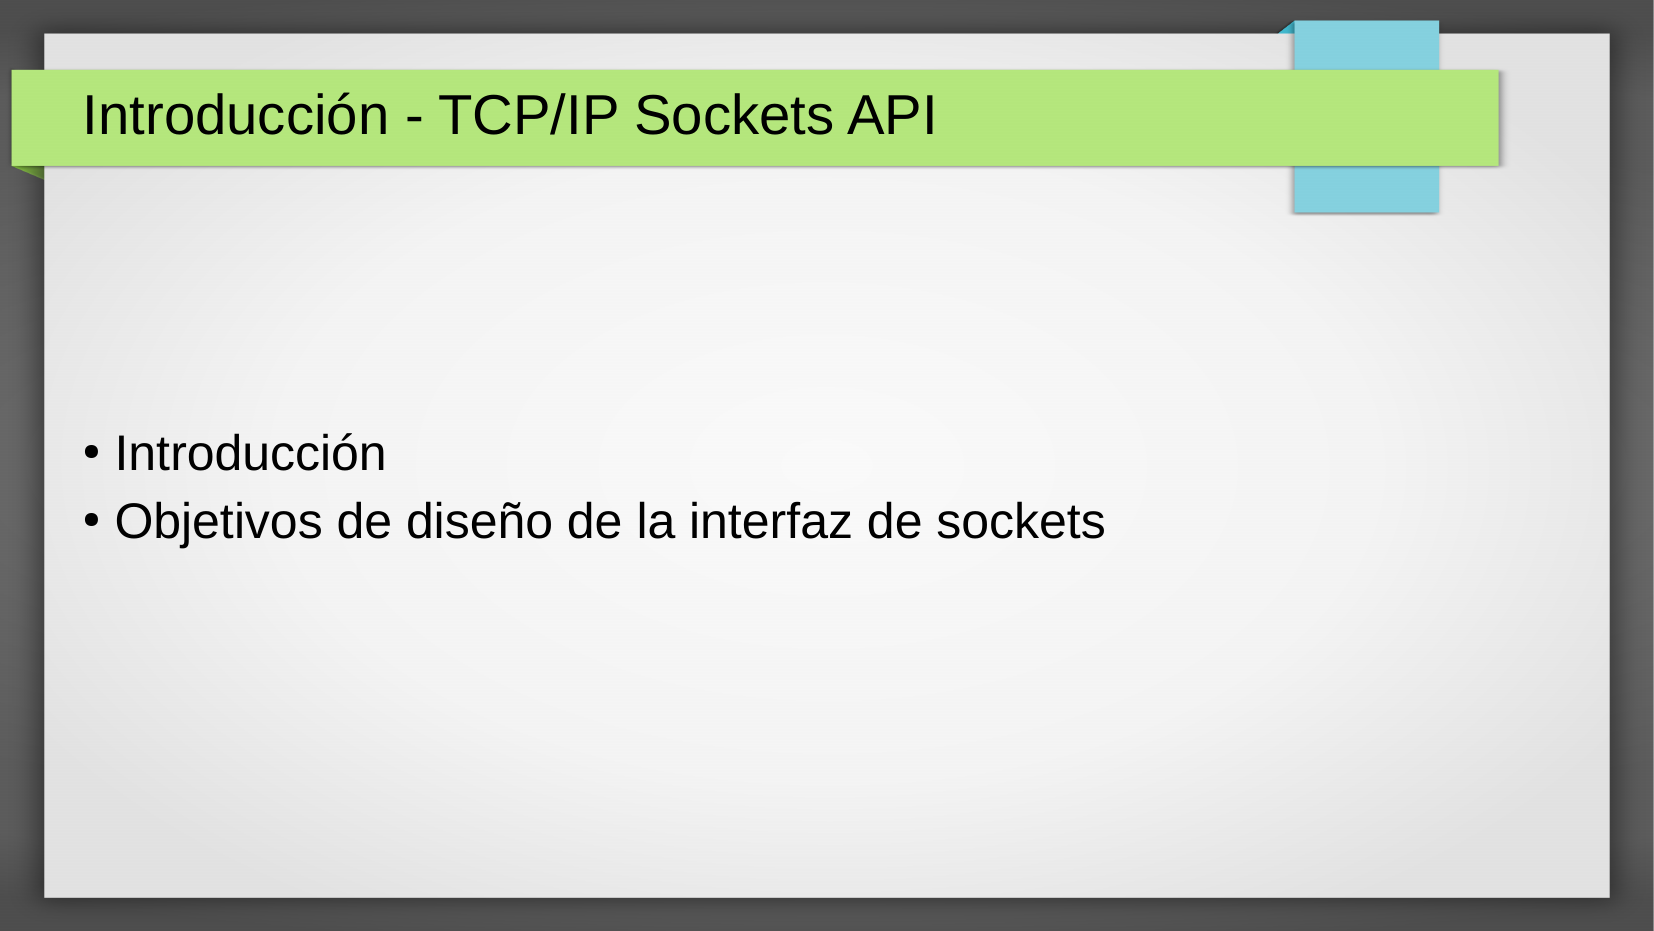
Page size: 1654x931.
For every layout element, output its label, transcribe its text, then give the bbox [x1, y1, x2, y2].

subtitle Introducción Objetivos de diseño de la interfaz de sockets [82, 217, 1571, 758]
picture [0, 0, 1654, 931]
title Introducción - TCP/IP Sockets API [82, 70, 1264, 160]
